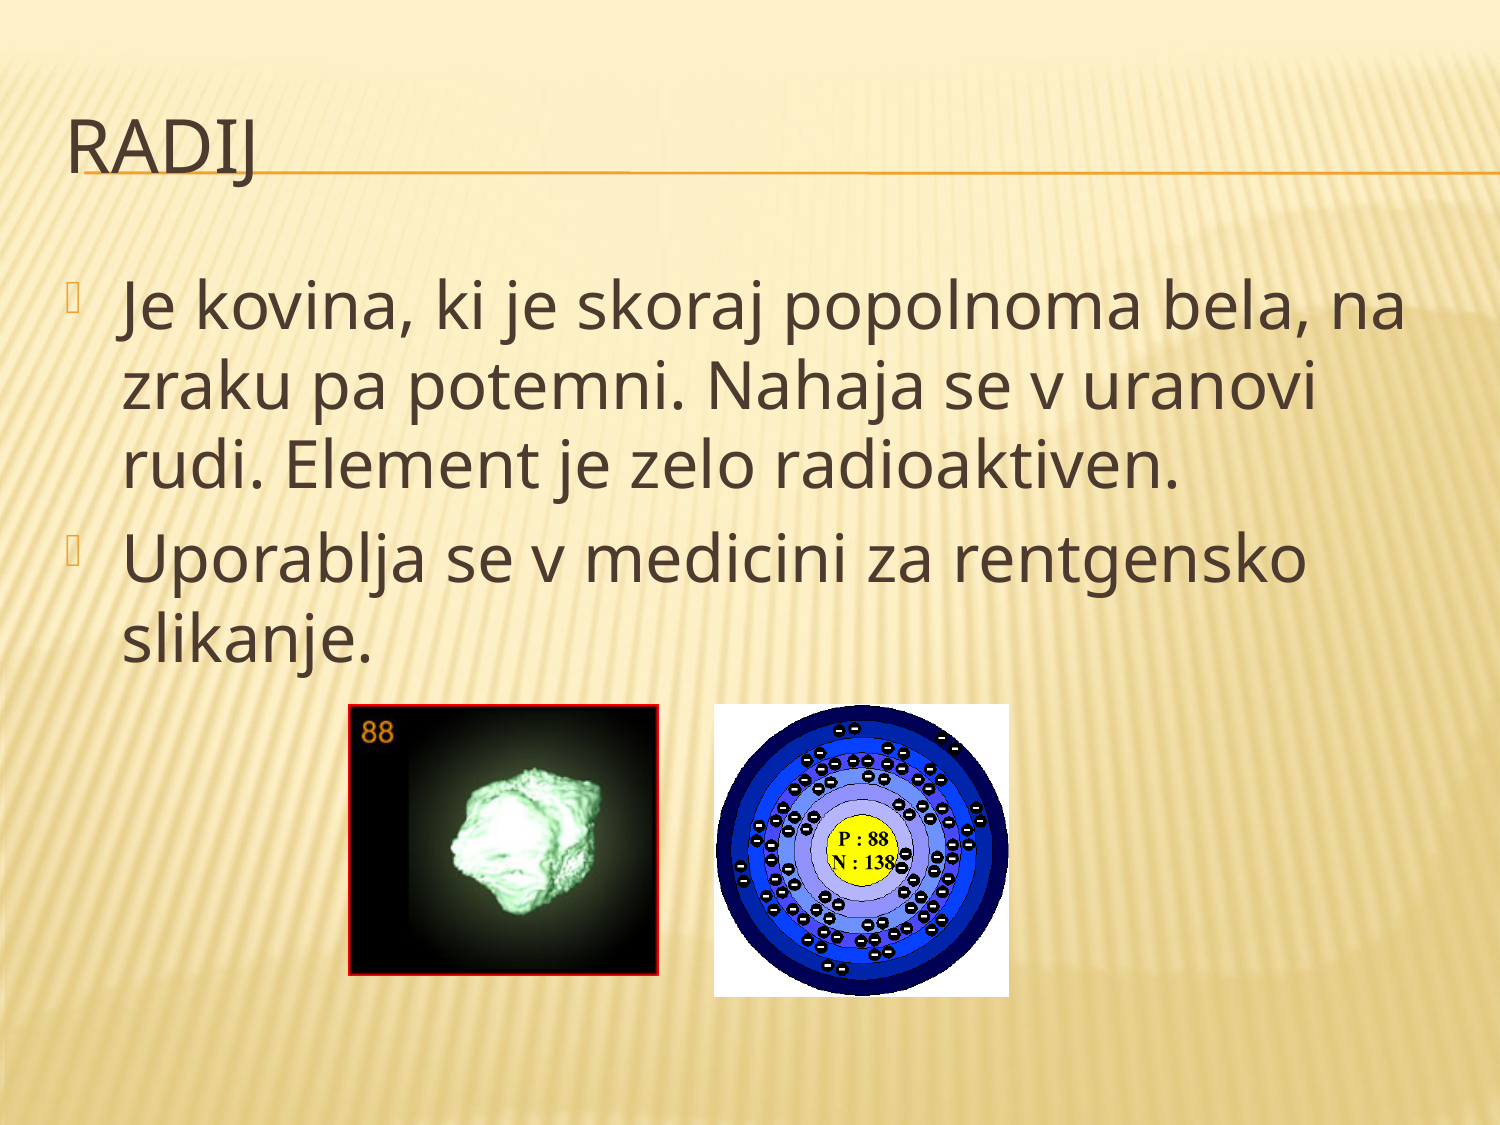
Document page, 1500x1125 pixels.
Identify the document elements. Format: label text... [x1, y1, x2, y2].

list Je kovina, ki je skoraj popolnoma bela, na zraku pa potemni. Nahaja se v uranovi rudi. Element je zelo radioaktiven. Uporablja se v medicini za rentgensko slikanje. [50, 254, 1475, 998]
title RADIJ [50, 75, 1475, 213]
picture [0, 0, 1500, 1125]
